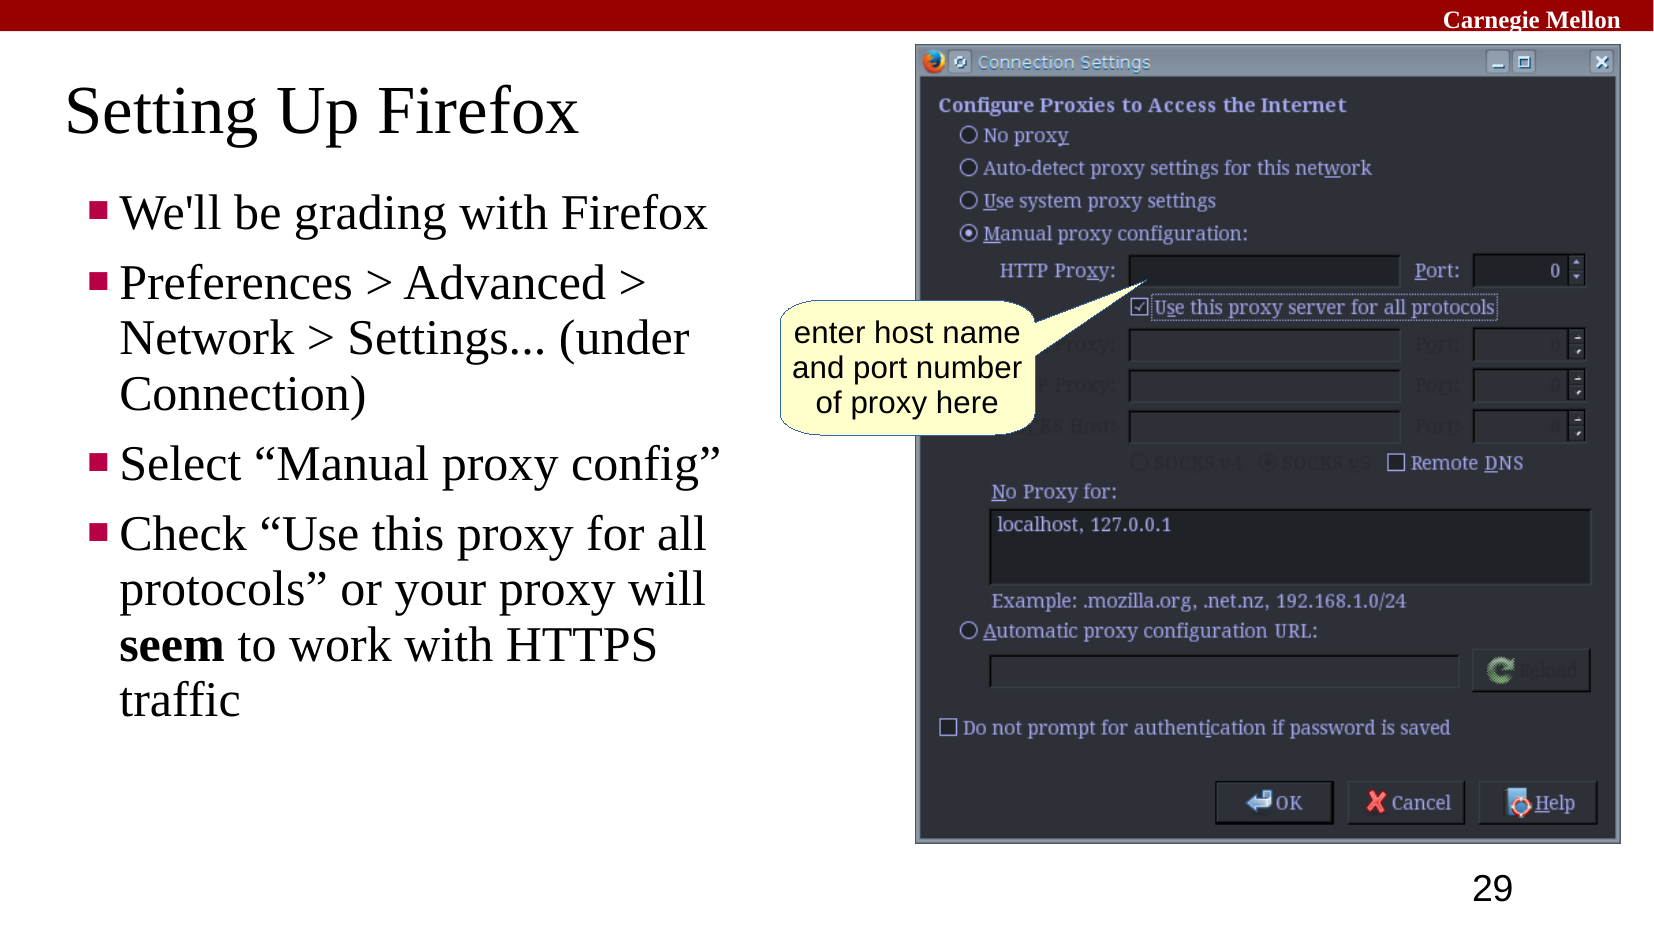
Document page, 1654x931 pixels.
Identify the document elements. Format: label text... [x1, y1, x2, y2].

list We'll be grading with Firefox Preferences > Advanced > Network > Settings... (under Connection) Select “Manual proxy config” Check “Use this proxy for all protocols” or your proxy will seem to work with HTTPS traffic [71, 184, 781, 859]
title Setting Up Firefox [64, 58, 886, 163]
text_box enter host name and port number of proxy here [780, 279, 1147, 436]
picture [915, 44, 1621, 844]
